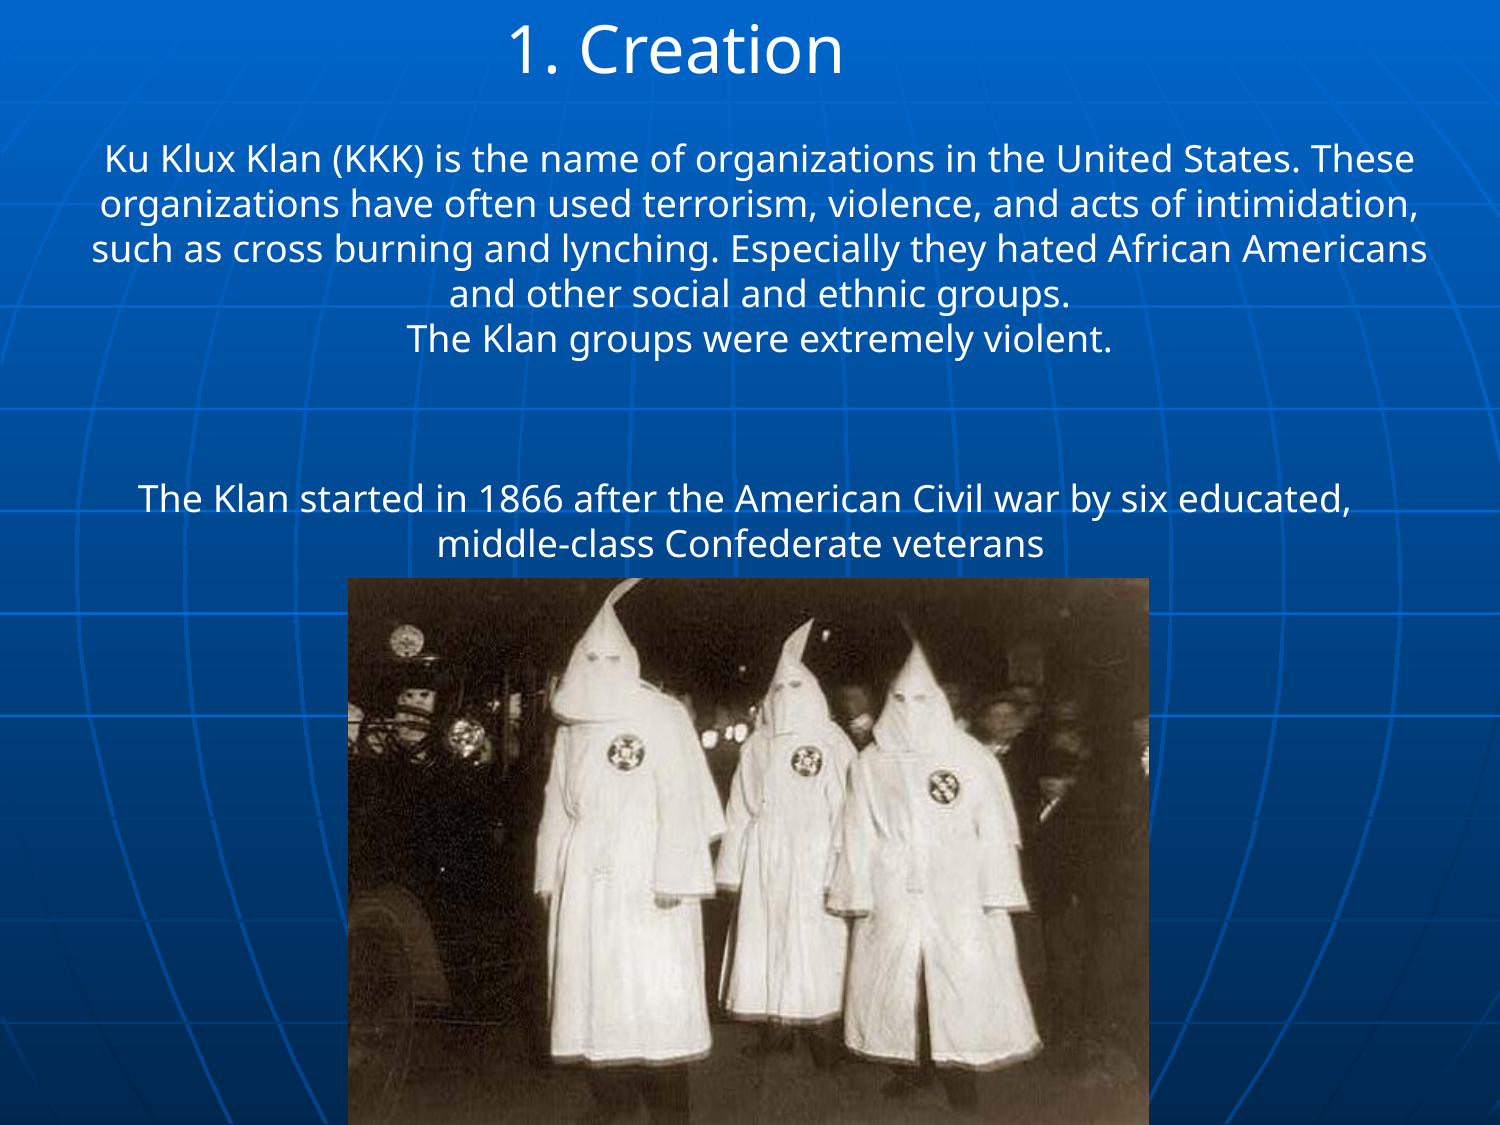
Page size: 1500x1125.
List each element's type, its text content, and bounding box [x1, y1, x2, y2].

picture [348, 578, 1149, 1125]
text_box Ku Klux Klan (KKK) is the name of organizations in the United States. These organizations have often used terrorism, violence, and acts of intimidation, such as cross burning and lynching. Especially they hated African Americans and other social and ethnic groups. The Klan groups were extremely violent. [73, 127, 1447, 368]
text_box The Klan started in 1866 after the American Civil war by six educated, middle-class Confederate veterans [88, 467, 1403, 573]
text_box 1. Creation [490, 0, 861, 95]
